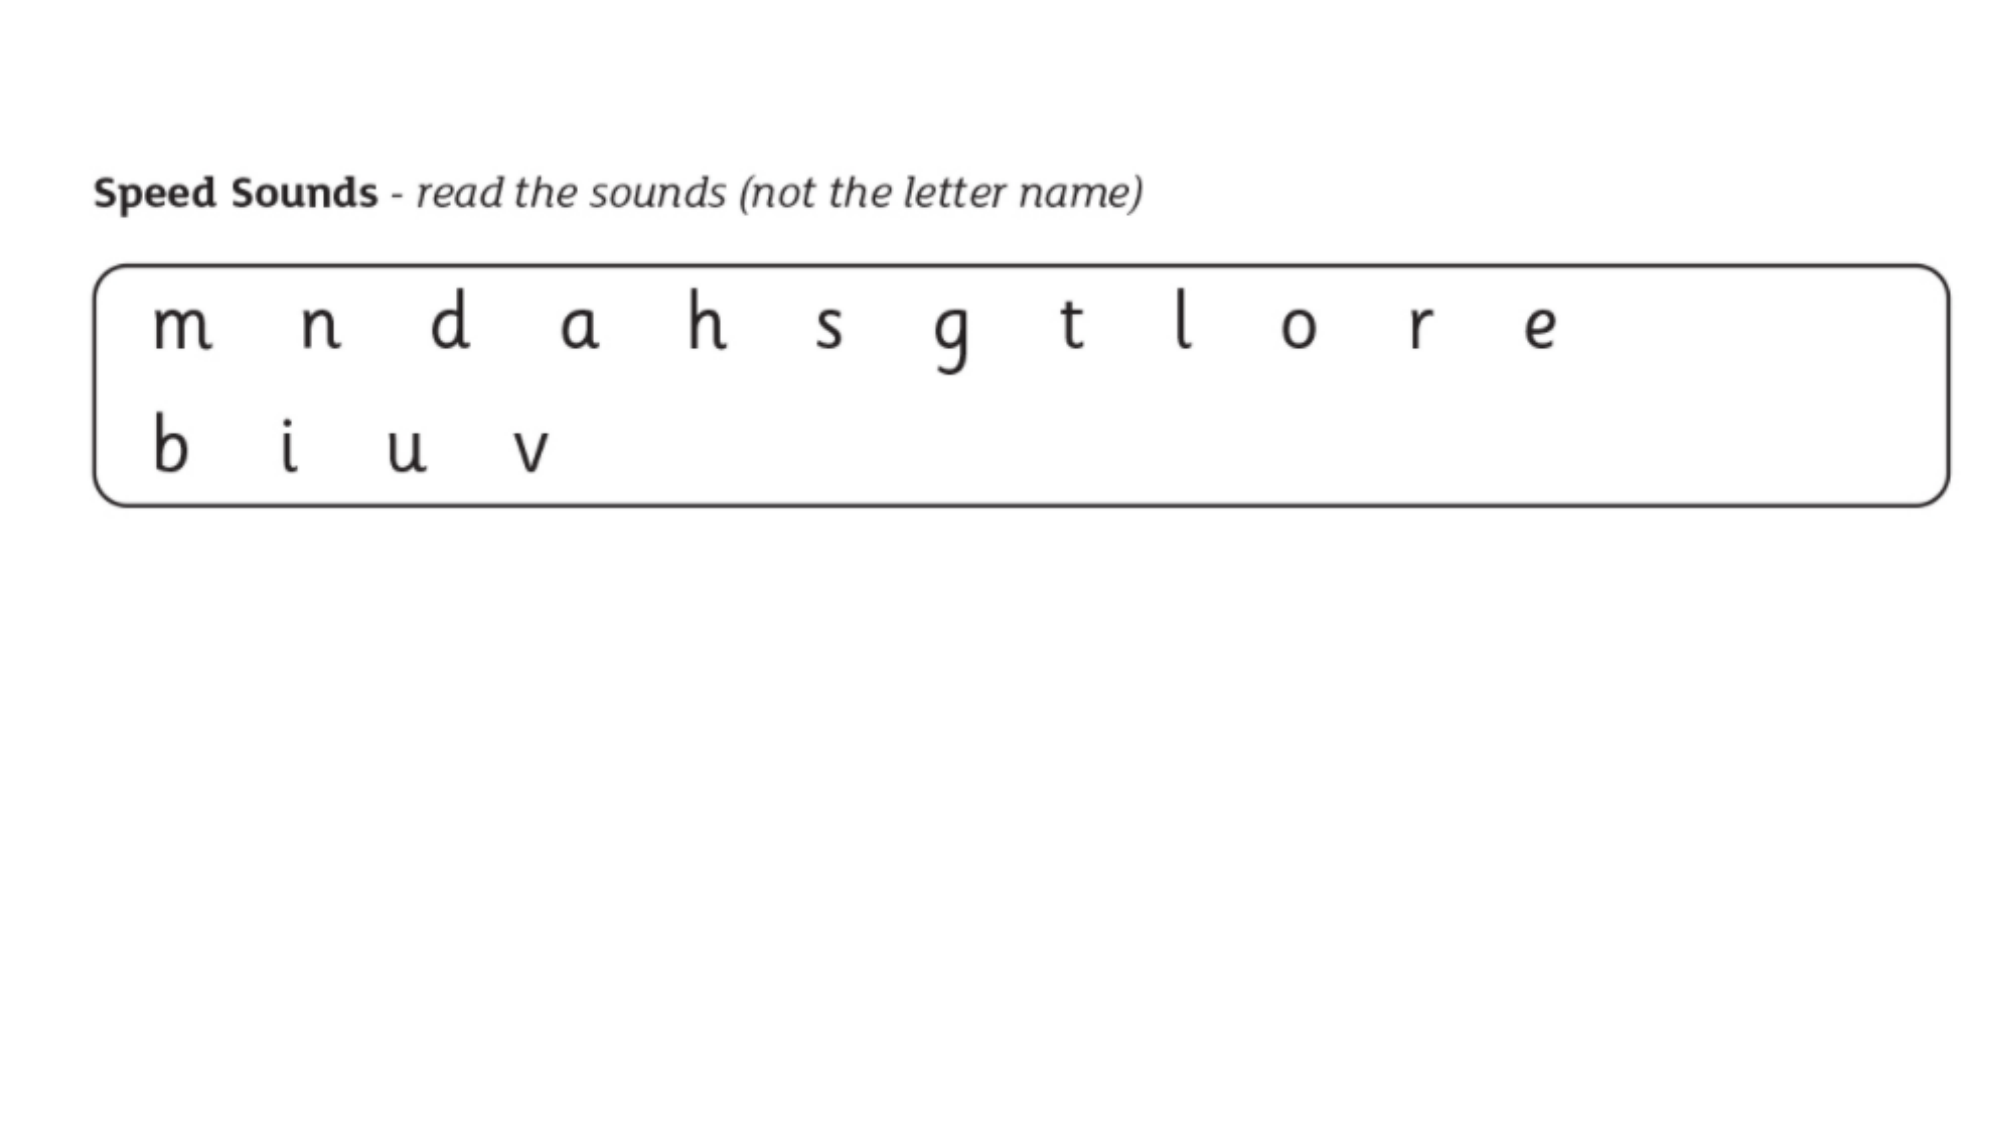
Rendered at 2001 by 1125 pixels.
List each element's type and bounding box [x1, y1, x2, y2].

picture [0, 123, 1979, 578]
